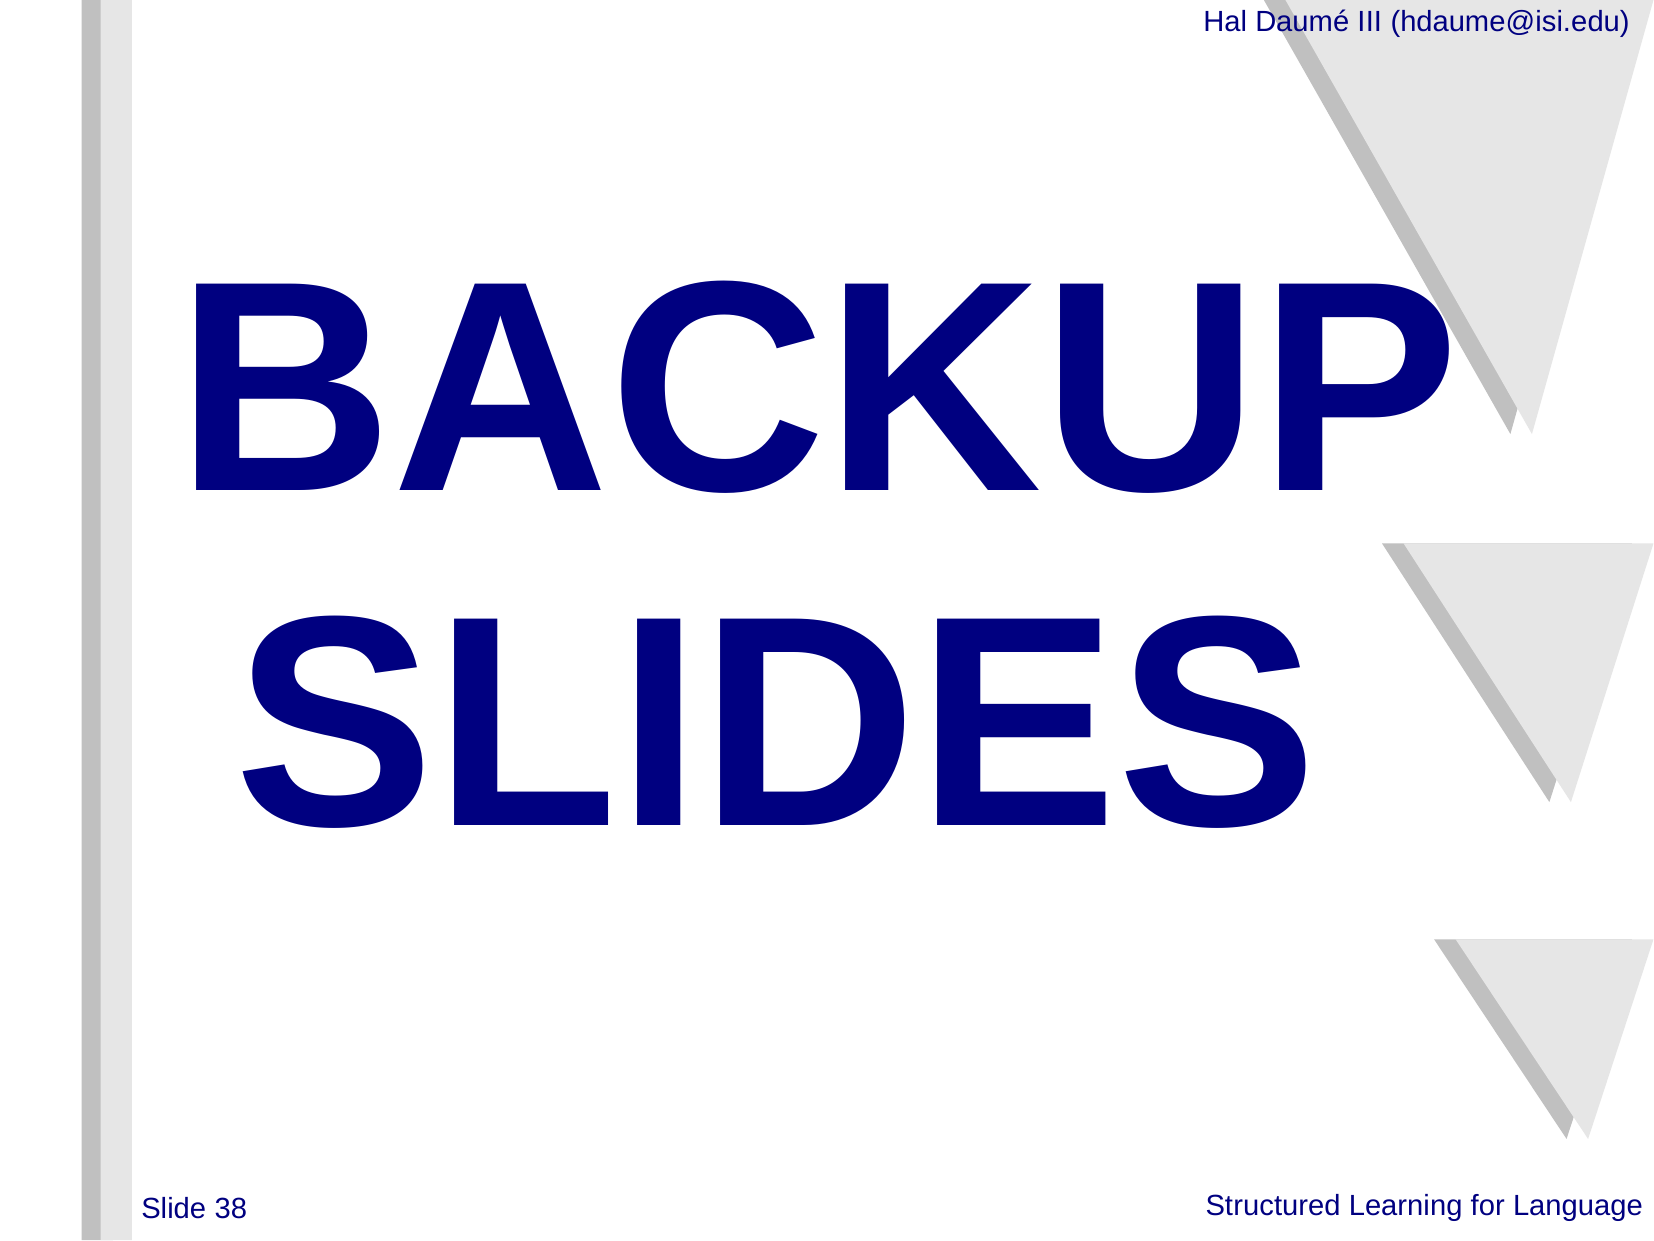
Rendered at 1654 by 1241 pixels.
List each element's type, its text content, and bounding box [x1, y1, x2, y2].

title BACKUP SLIDES [176, 99, 1509, 1008]
